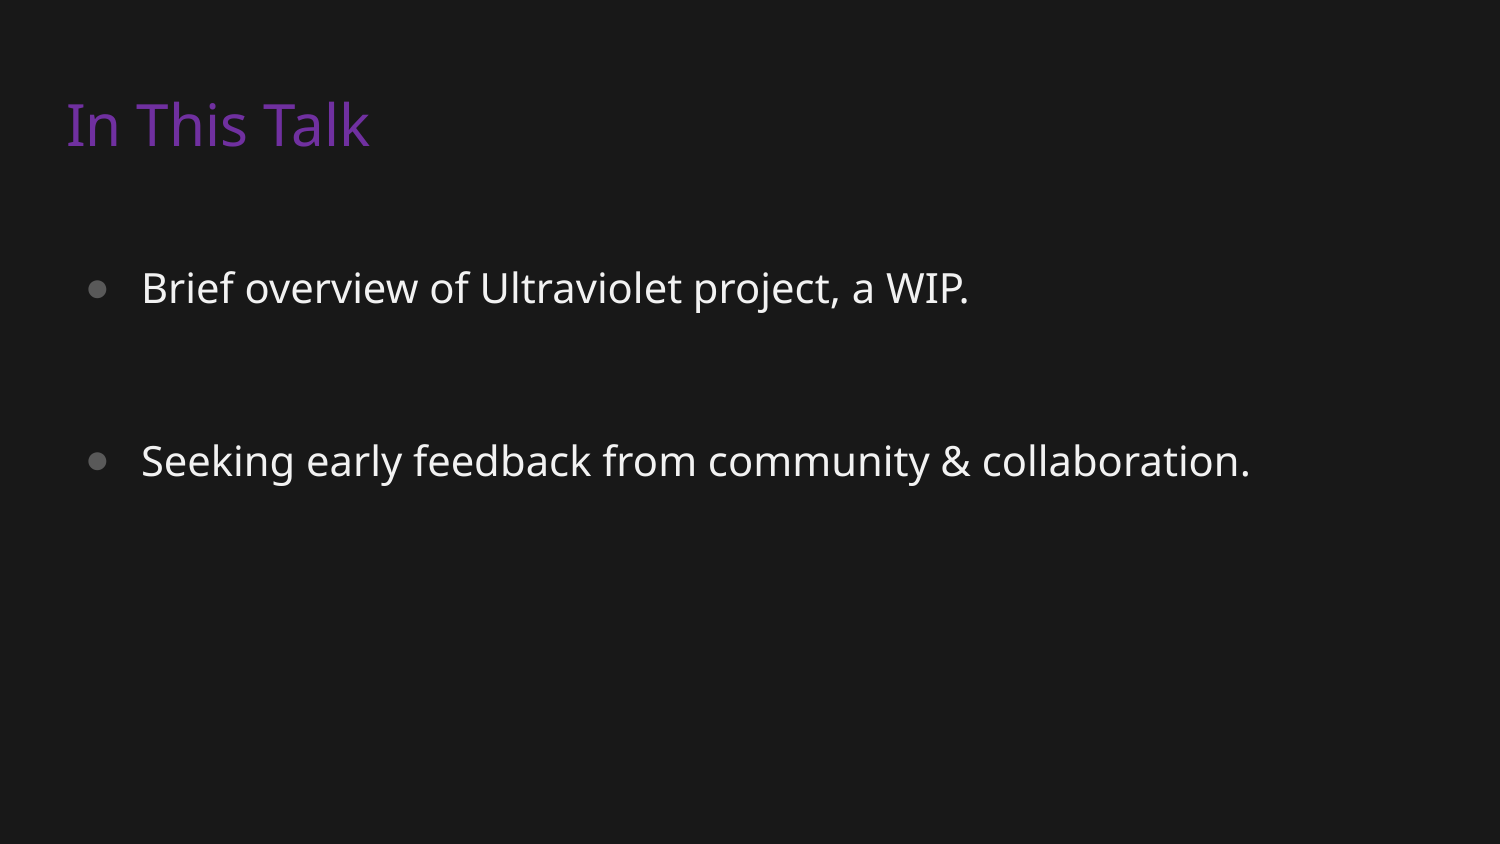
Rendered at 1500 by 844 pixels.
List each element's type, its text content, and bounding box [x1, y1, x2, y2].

title In This Talk [51, 72, 1449, 167]
list Brief overview of Ultraviolet project, a WIP. Seeking early feedback from community & collaboration. [51, 189, 1449, 750]
